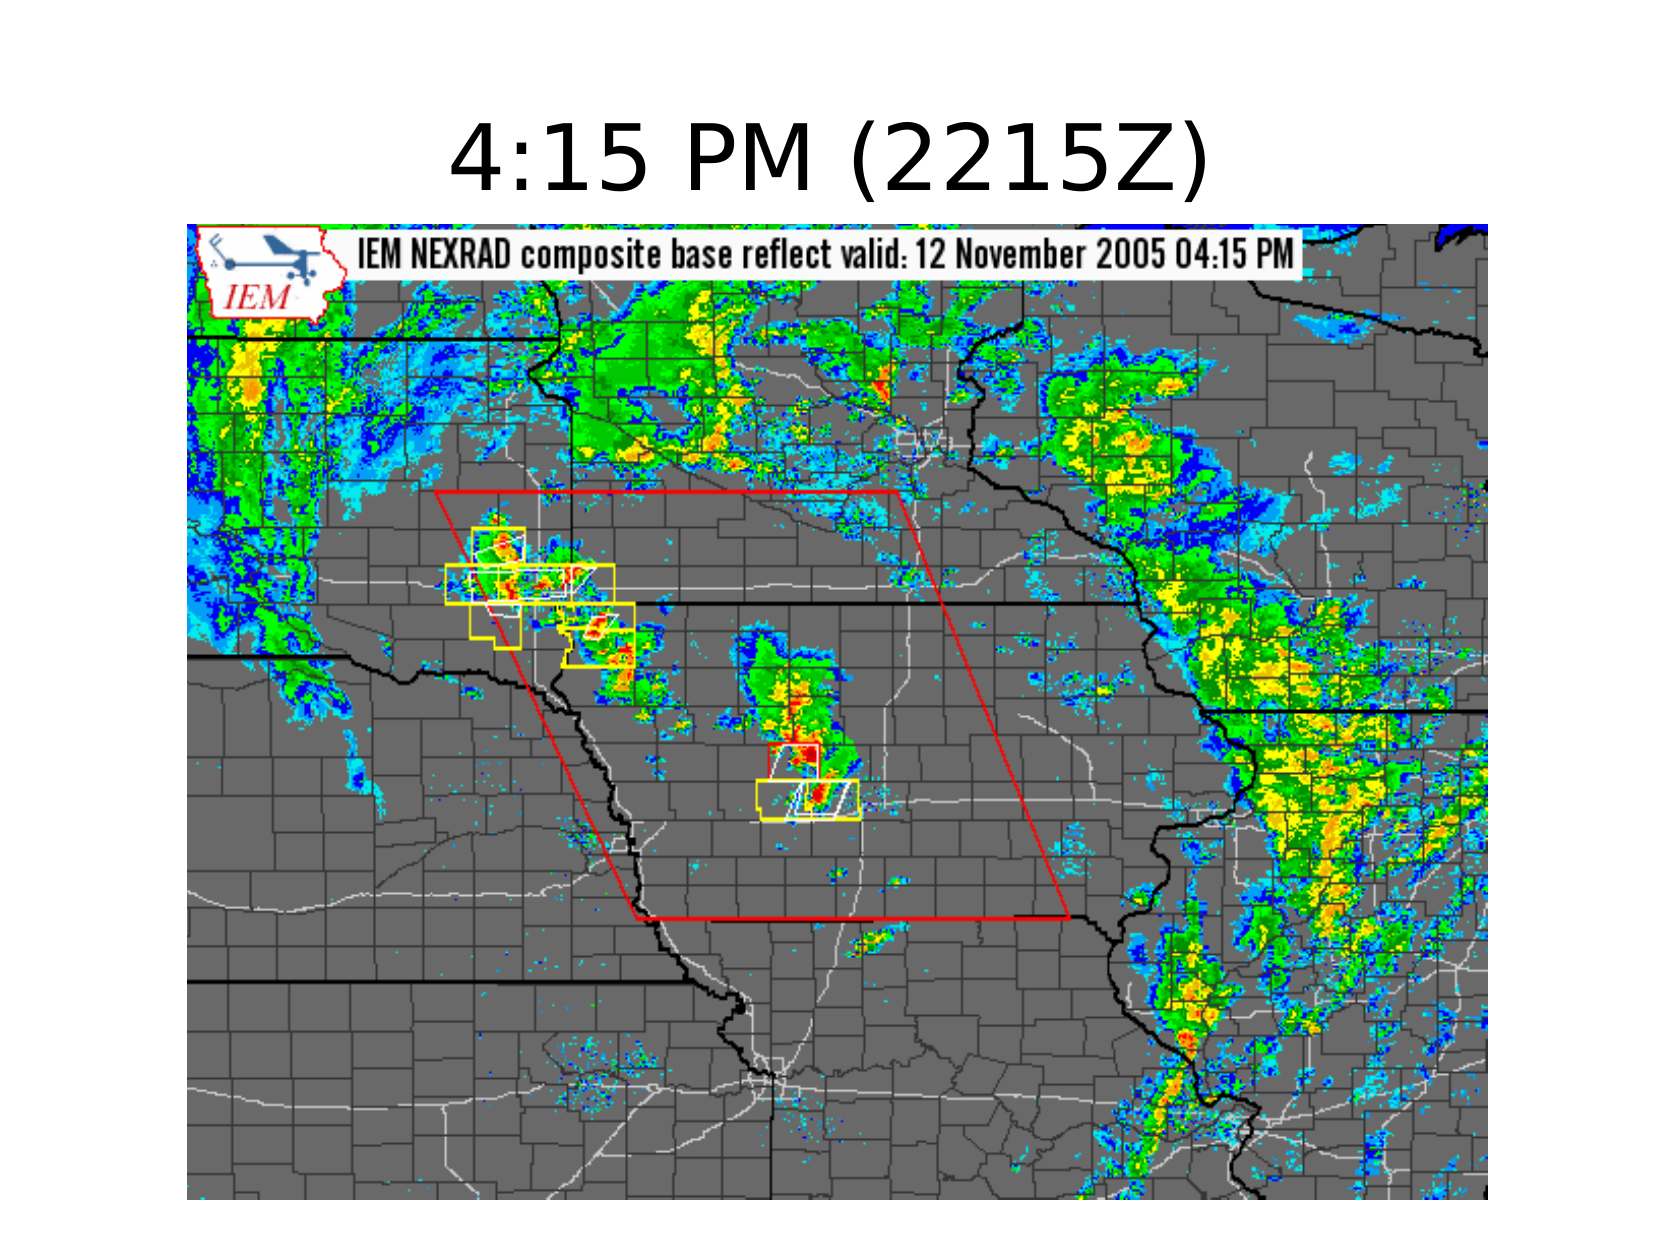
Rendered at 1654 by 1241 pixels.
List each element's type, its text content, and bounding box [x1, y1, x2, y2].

picture [187, 224, 1488, 1200]
picture [187, 539, 200, 547]
title 4:15 PM (2215Z) [86, 55, 1576, 263]
